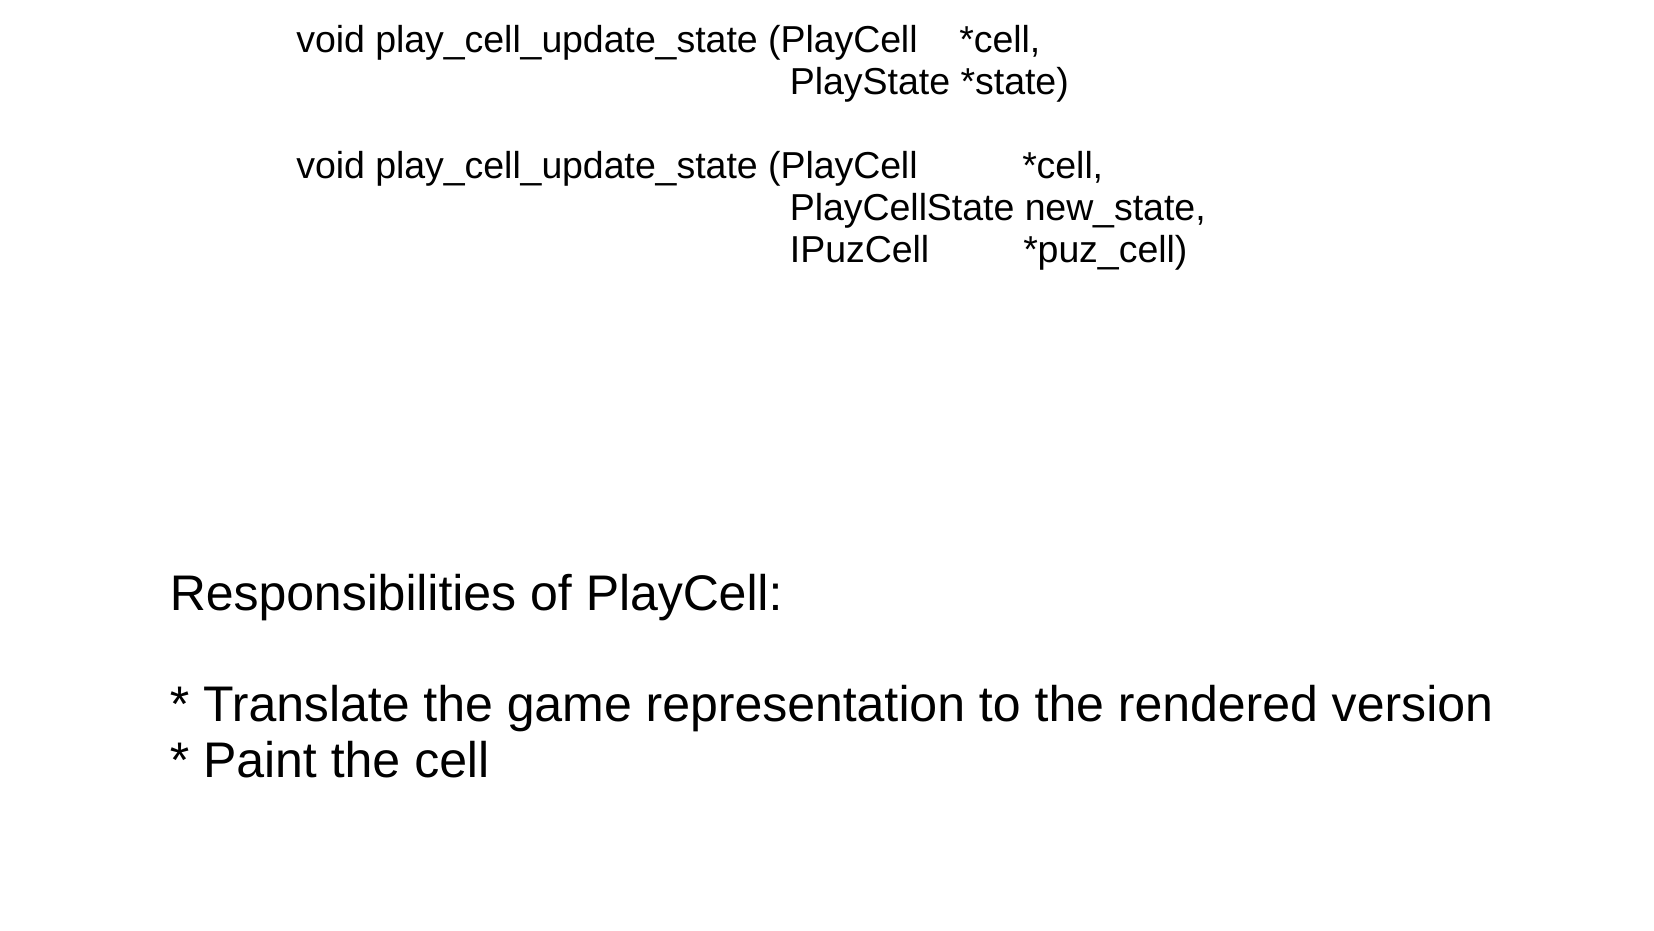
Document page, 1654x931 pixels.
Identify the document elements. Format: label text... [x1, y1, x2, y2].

text_box void play_cell_update_state (PlayCell *cell, PlayState *state) void play_cell_update_state (PlayCell *cell, PlayCellState new_state, IPuzCell *puz_cell) [281, 11, 1654, 931]
text_box Responsibilities of PlayCell: * Translate the game representation to the rendered version * Paint the cell [154, 557, 1510, 931]
